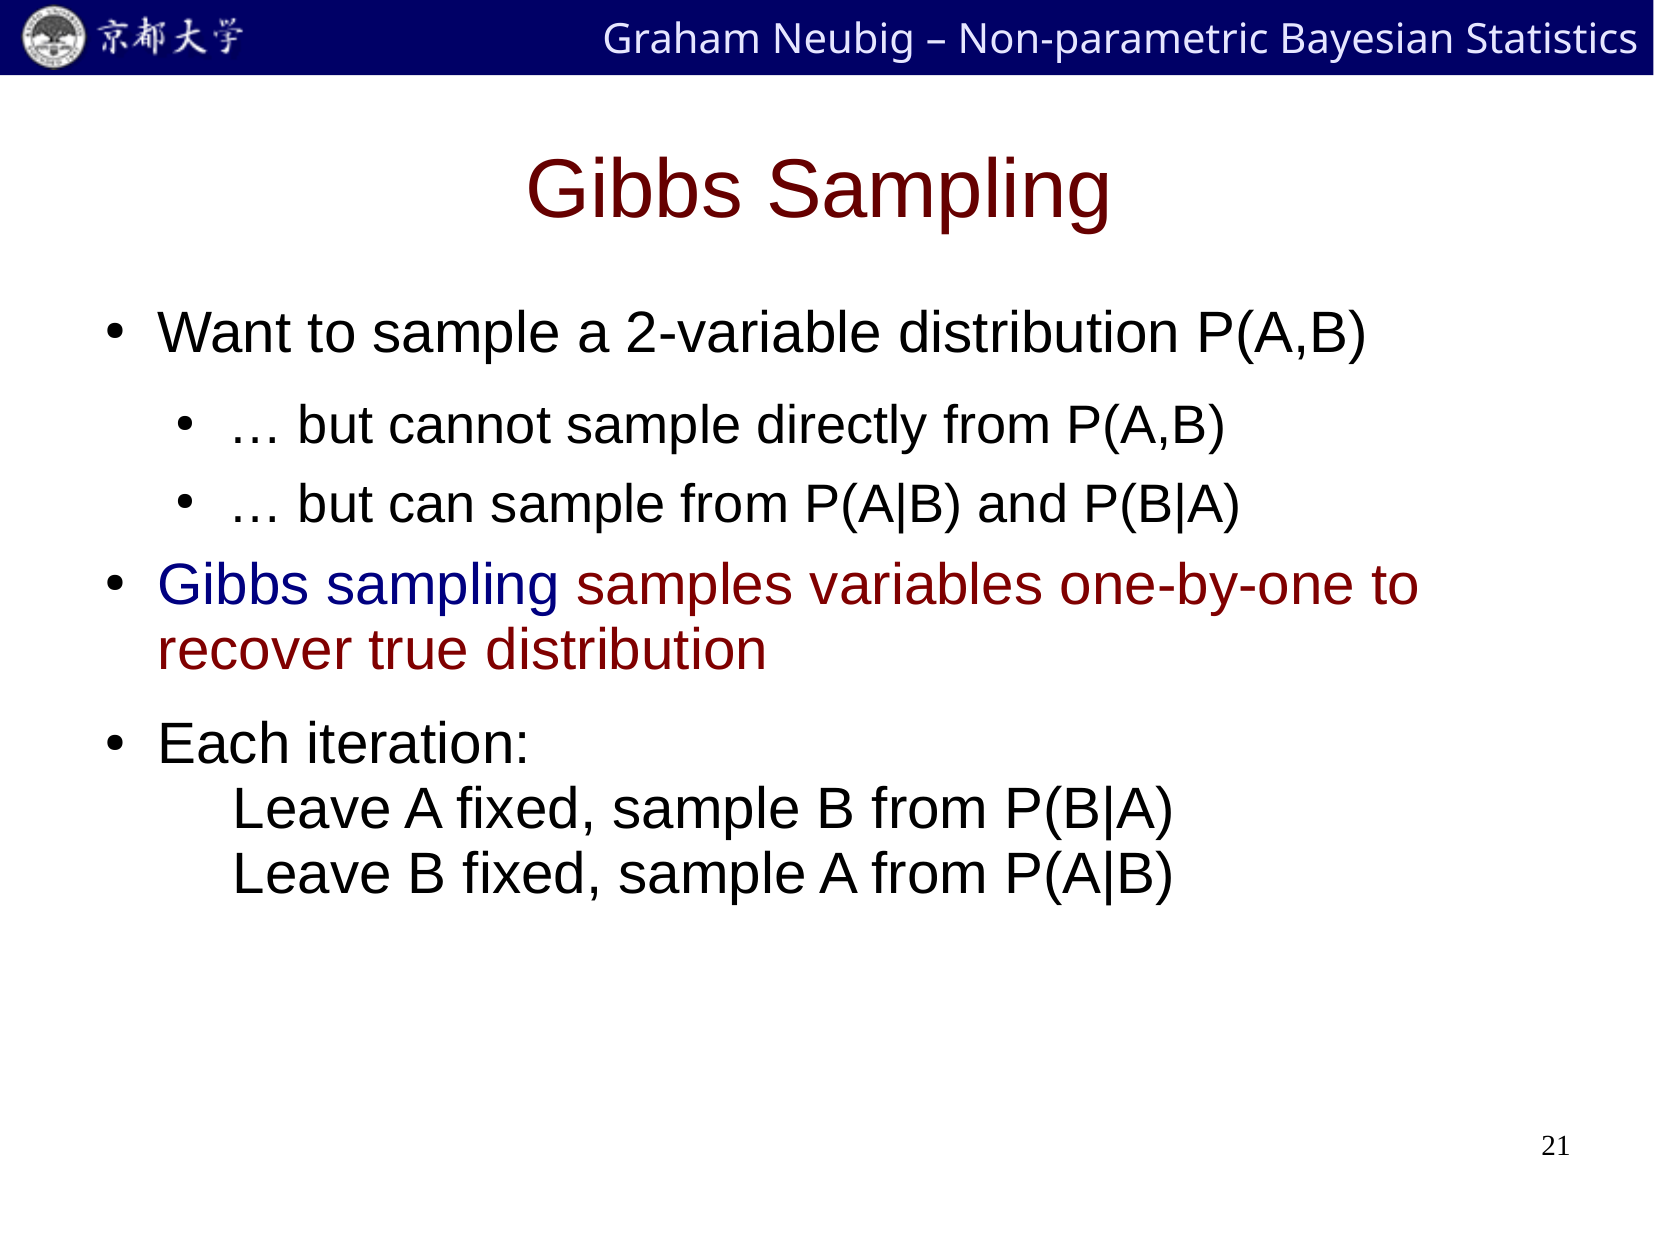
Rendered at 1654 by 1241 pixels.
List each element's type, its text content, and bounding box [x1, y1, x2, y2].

title Gibbs Sampling [75, 100, 1564, 277]
picture [0, 0, 247, 70]
list Want to sample a 2-variable distribution P(A,B) … but cannot sample directly from P(A,B) … but can sample from P(A|B) and P(B|A) Gibbs sampling samples variables one-by-one to recover true distribution Each iteration: Leave A fixed, sample B from P(B|A) Leave B fixed, sample A from P(A|B) [86, 300, 1576, 1104]
